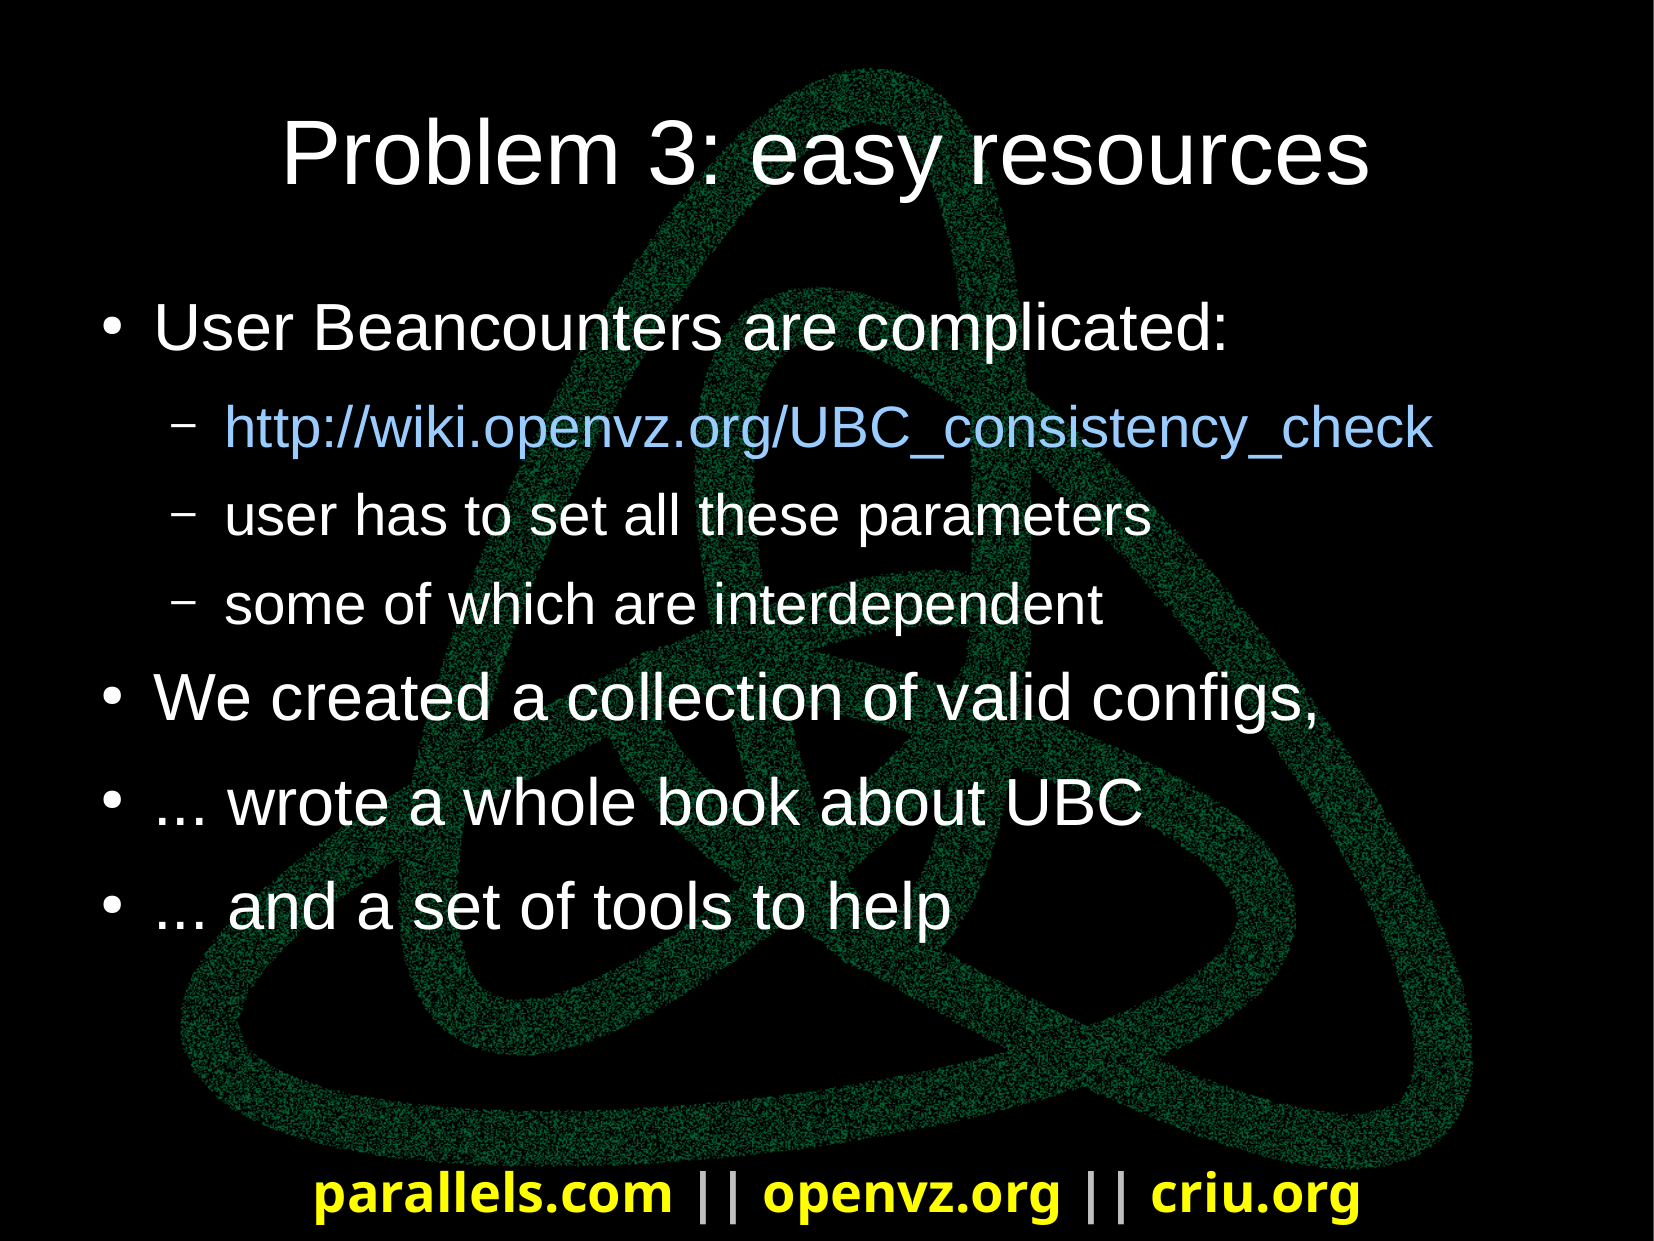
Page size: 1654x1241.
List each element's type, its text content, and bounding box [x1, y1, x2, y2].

title Problem 3: easy resources [82, 49, 1571, 257]
picture [0, 0, 1654, 1241]
list User Beancounters are complicated: http://wiki.openvz.org/UBC_consistency_check user has to set all these parameters some of which are interdependent We created a collection of valid configs, ... wrote a whole book about UBC ... and a set of tools to help [82, 290, 1538, 1010]
